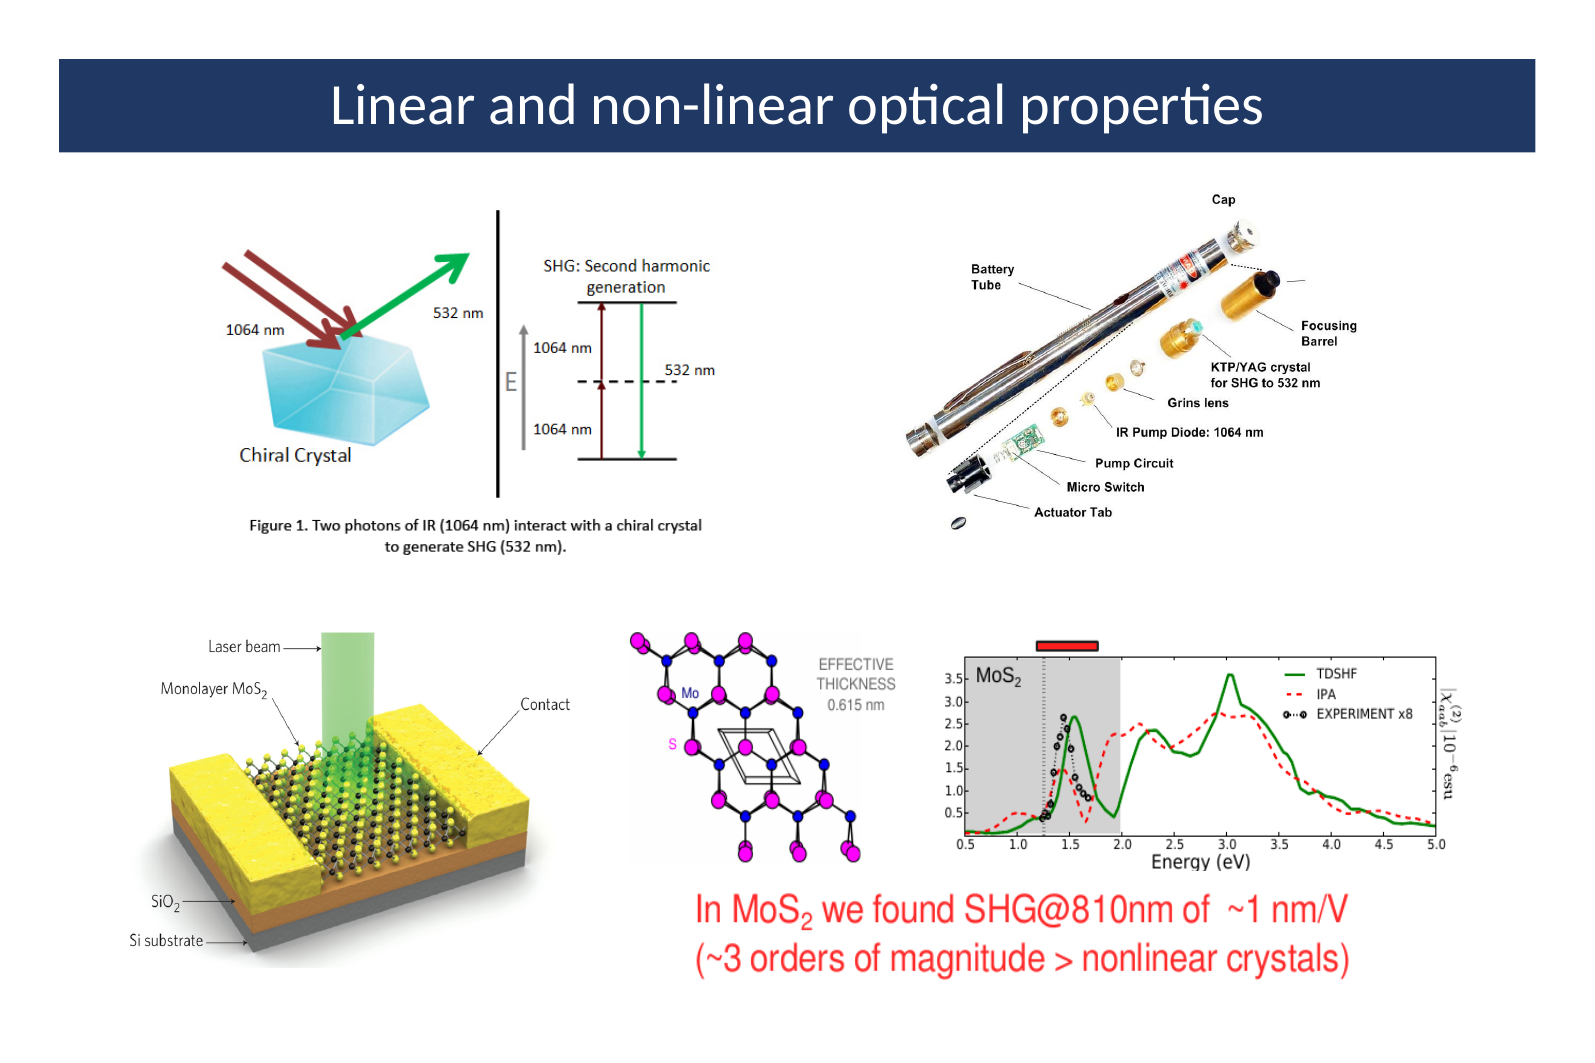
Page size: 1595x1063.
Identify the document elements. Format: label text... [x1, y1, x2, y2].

picture [614, 614, 1493, 1000]
picture [108, 615, 574, 968]
title Linear and non-linear optical properties [59, 59, 1536, 153]
picture [212, 206, 730, 576]
picture [867, 177, 1371, 556]
